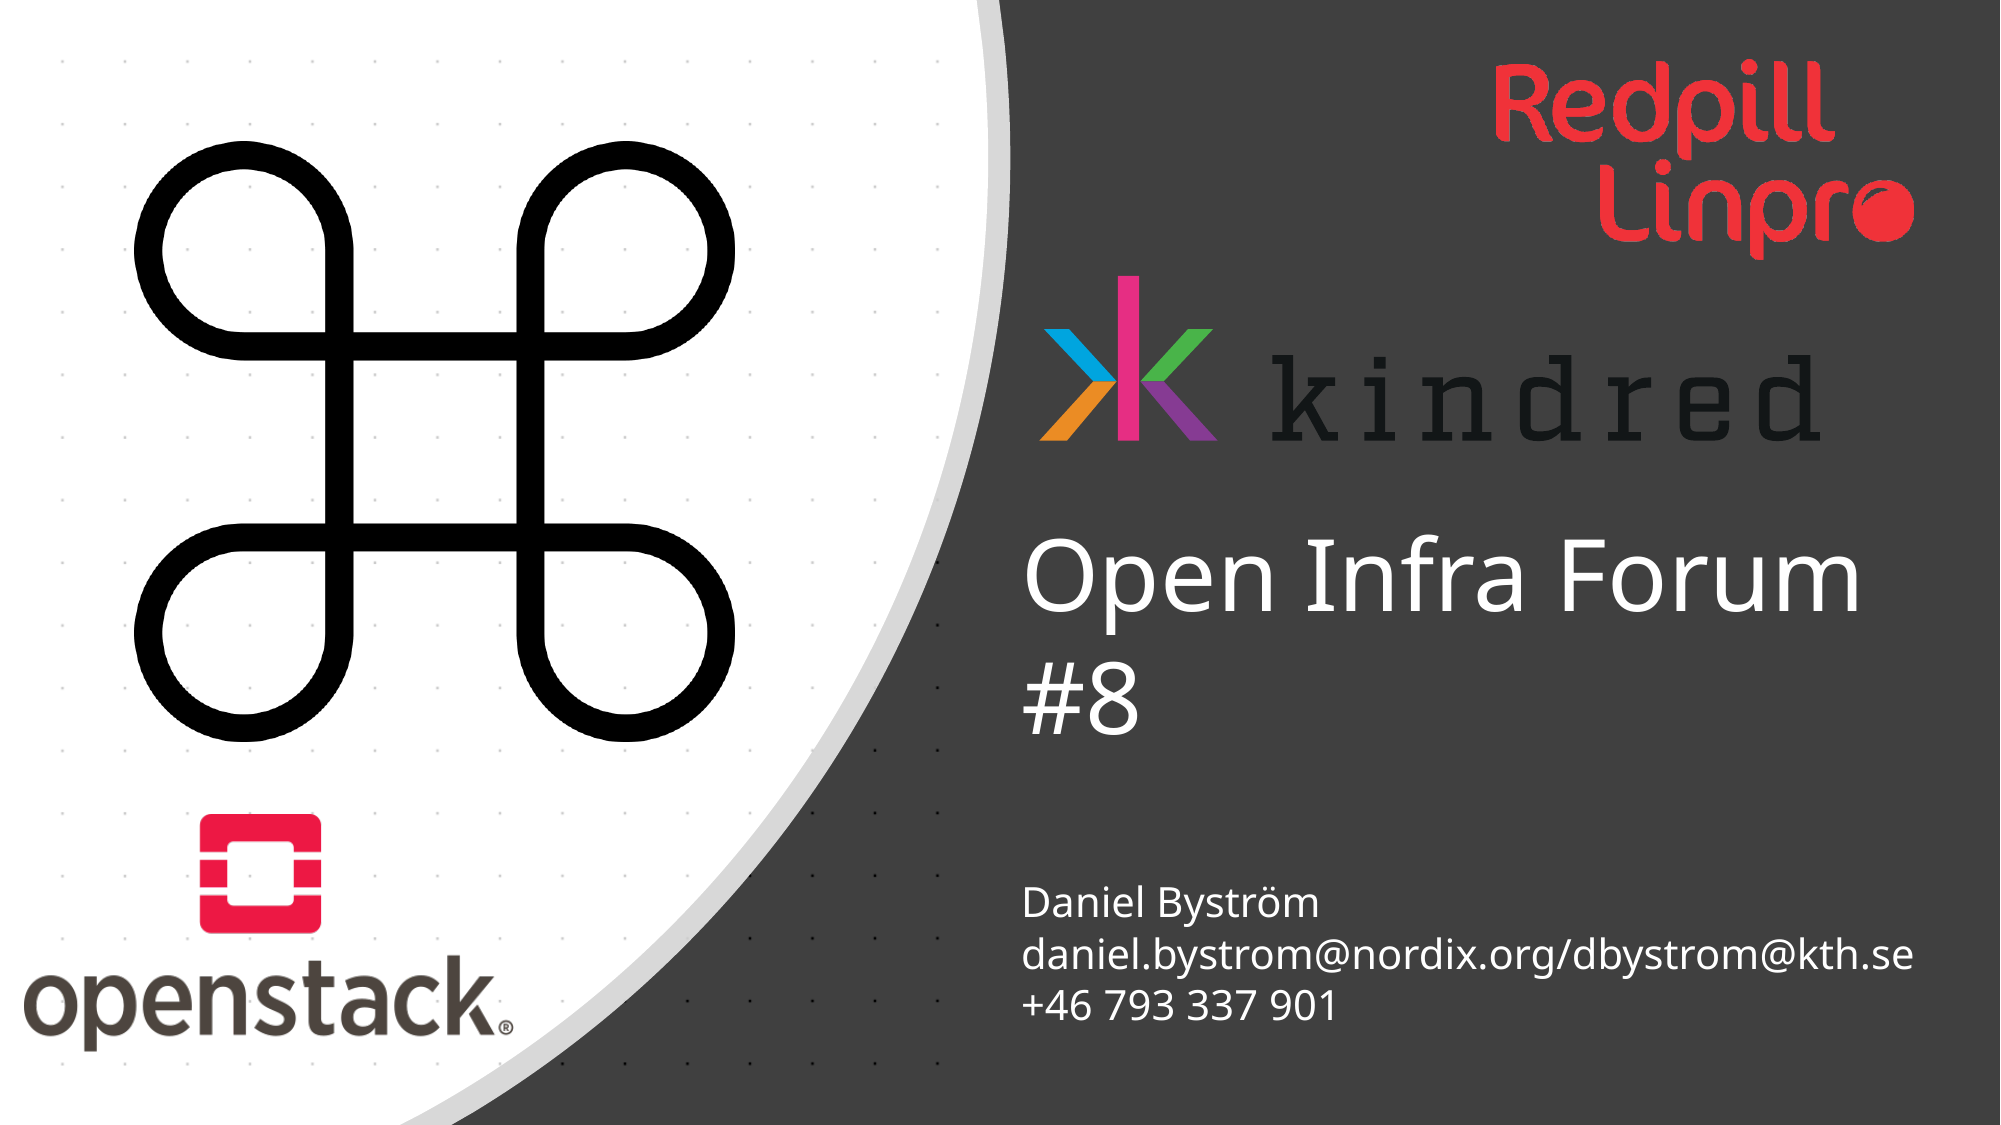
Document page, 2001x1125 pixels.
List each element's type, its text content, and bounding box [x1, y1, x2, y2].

picture [453, 438, 976, 1125]
picture [1003, 263, 1855, 466]
picture [134, 141, 735, 742]
text_box Daniel Byström daniel.bystrom@nordix.org/dbystrom@kth.se +46 793 337 901 [1006, 820, 1985, 1087]
picture [24, 814, 514, 1052]
text_box [0, 0, 2000, 1125]
picture [1496, 59, 1914, 260]
text_box Open Infra Forum #8 [1006, 292, 1985, 767]
